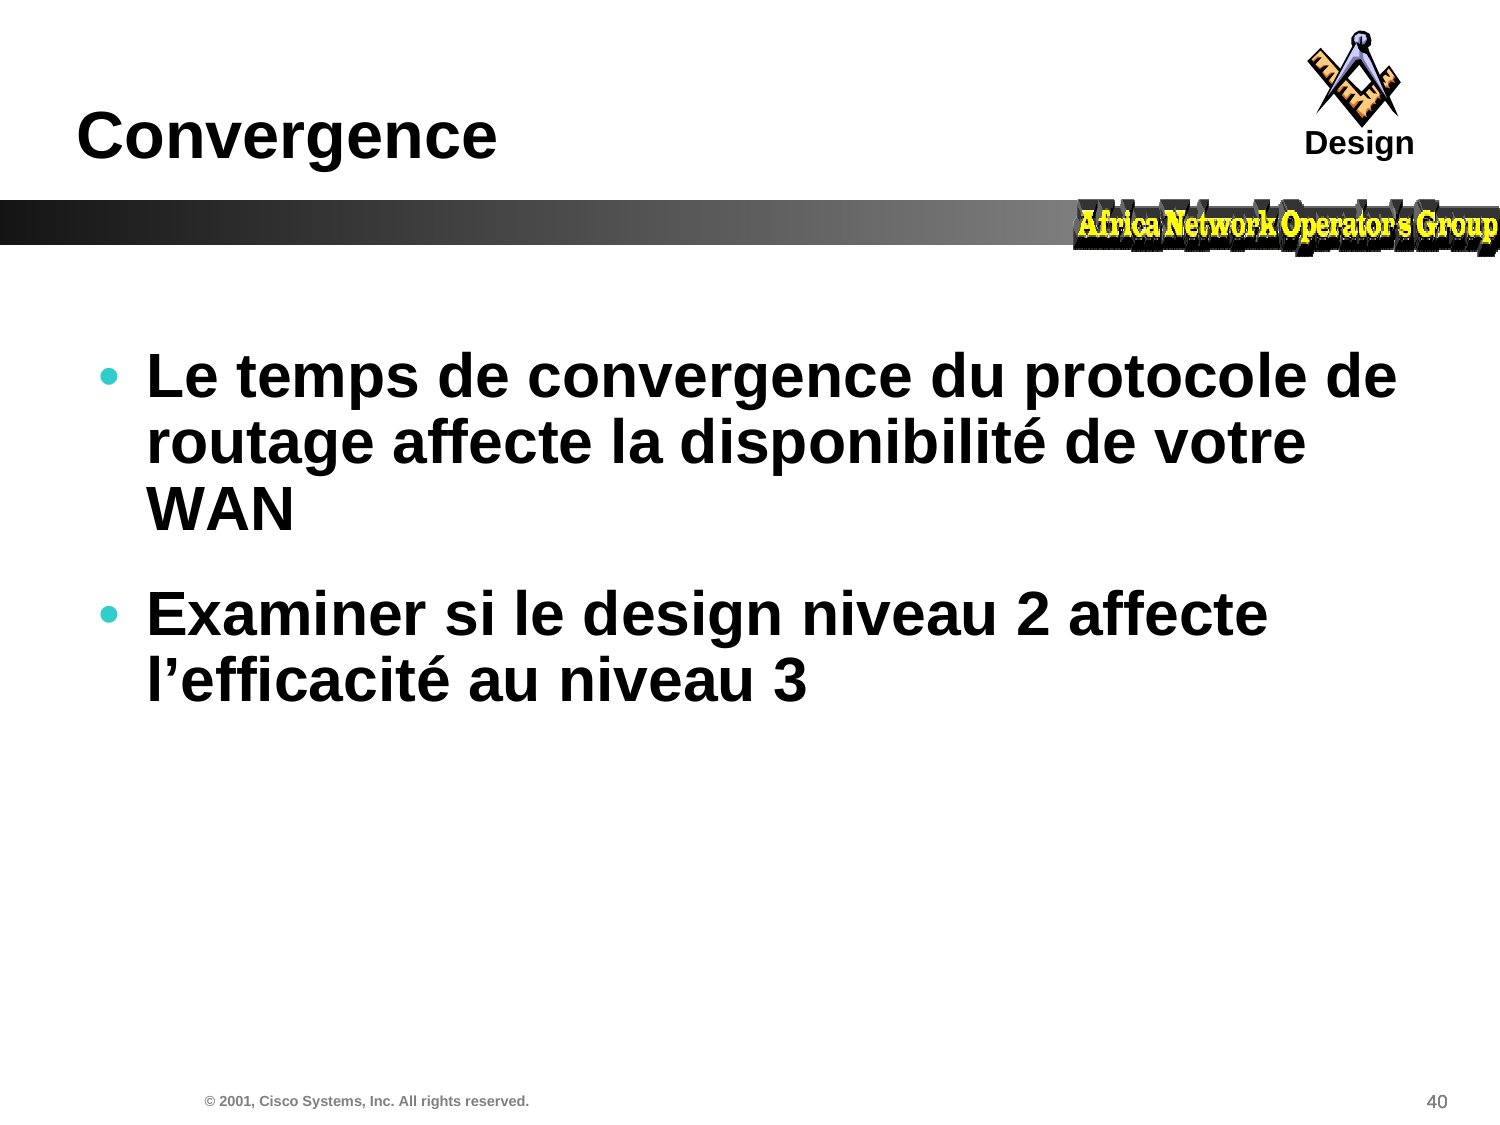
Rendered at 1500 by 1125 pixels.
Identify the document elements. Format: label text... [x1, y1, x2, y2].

picture [1307, 29, 1402, 118]
list Le temps de convergence du protocole de routage affecte la disponibilité de votre WAN Examiner si le design niveau 2 affecte l’efficacité au niveau 3 [74, 320, 1424, 911]
picture [1070, 180, 1500, 275]
title Convergence [62, 90, 1314, 180]
text_box Design [1292, 118, 1428, 168]
